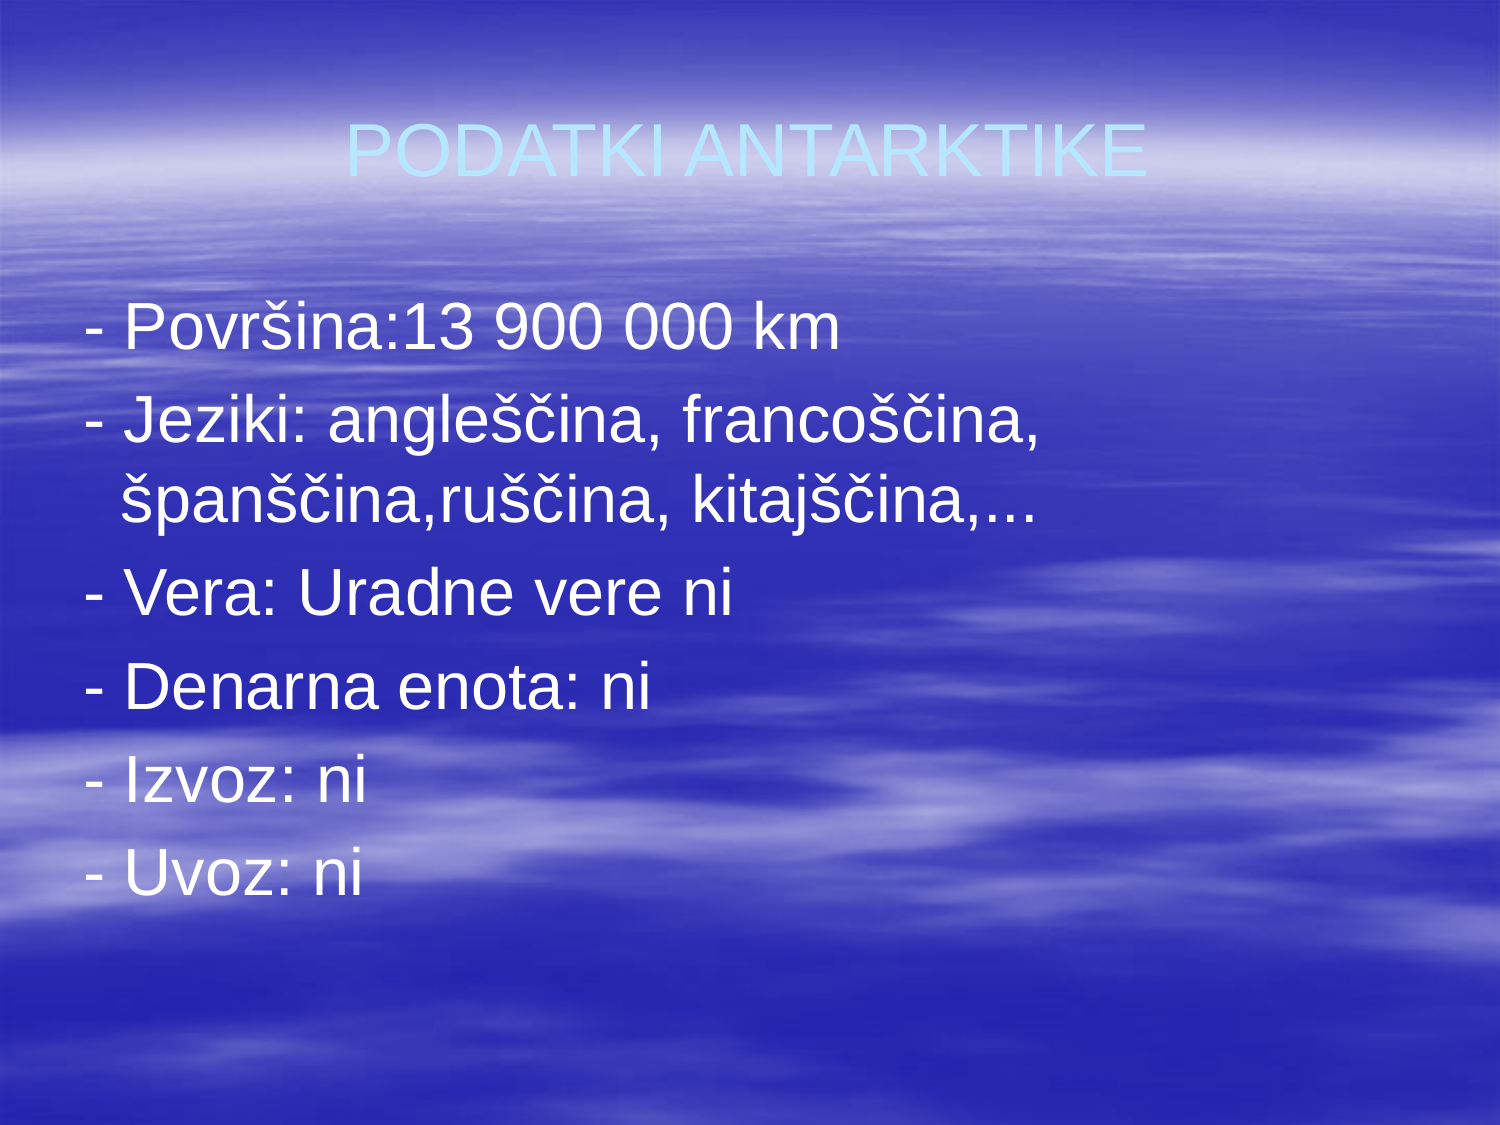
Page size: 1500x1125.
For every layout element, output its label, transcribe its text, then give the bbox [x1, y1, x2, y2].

title PODATKI ANTARKTIKE [49, 37, 1446, 255]
picture [0, 0, 1500, 1125]
list - Površina:13 900 000 km - Jeziki: angleščina, francoščina, španščina,ruščina, kitajščina,... - Vera: Uradne vere ni - Denarna enota: ni - Izvoz: ni - Uvoz: ni [49, 275, 1451, 1001]
